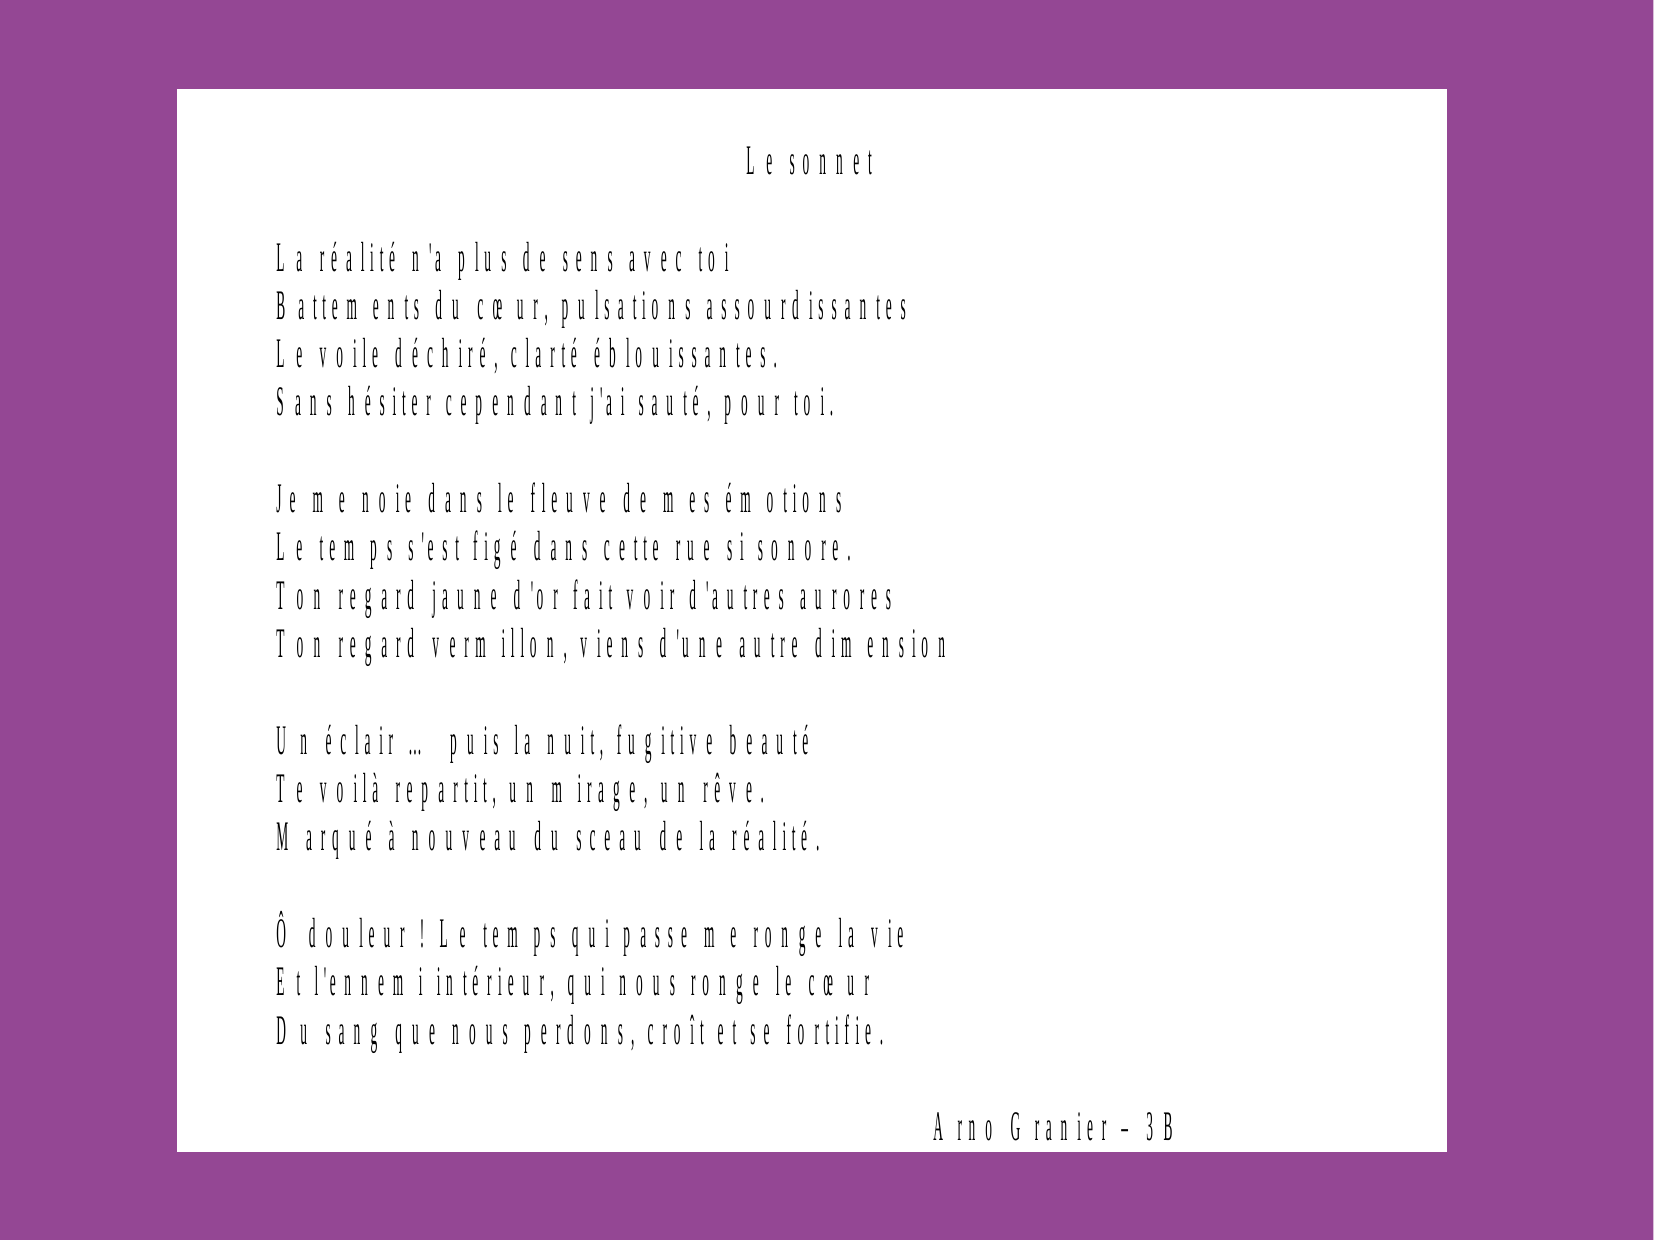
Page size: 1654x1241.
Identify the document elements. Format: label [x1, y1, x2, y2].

picture [177, 88, 1447, 1152]
